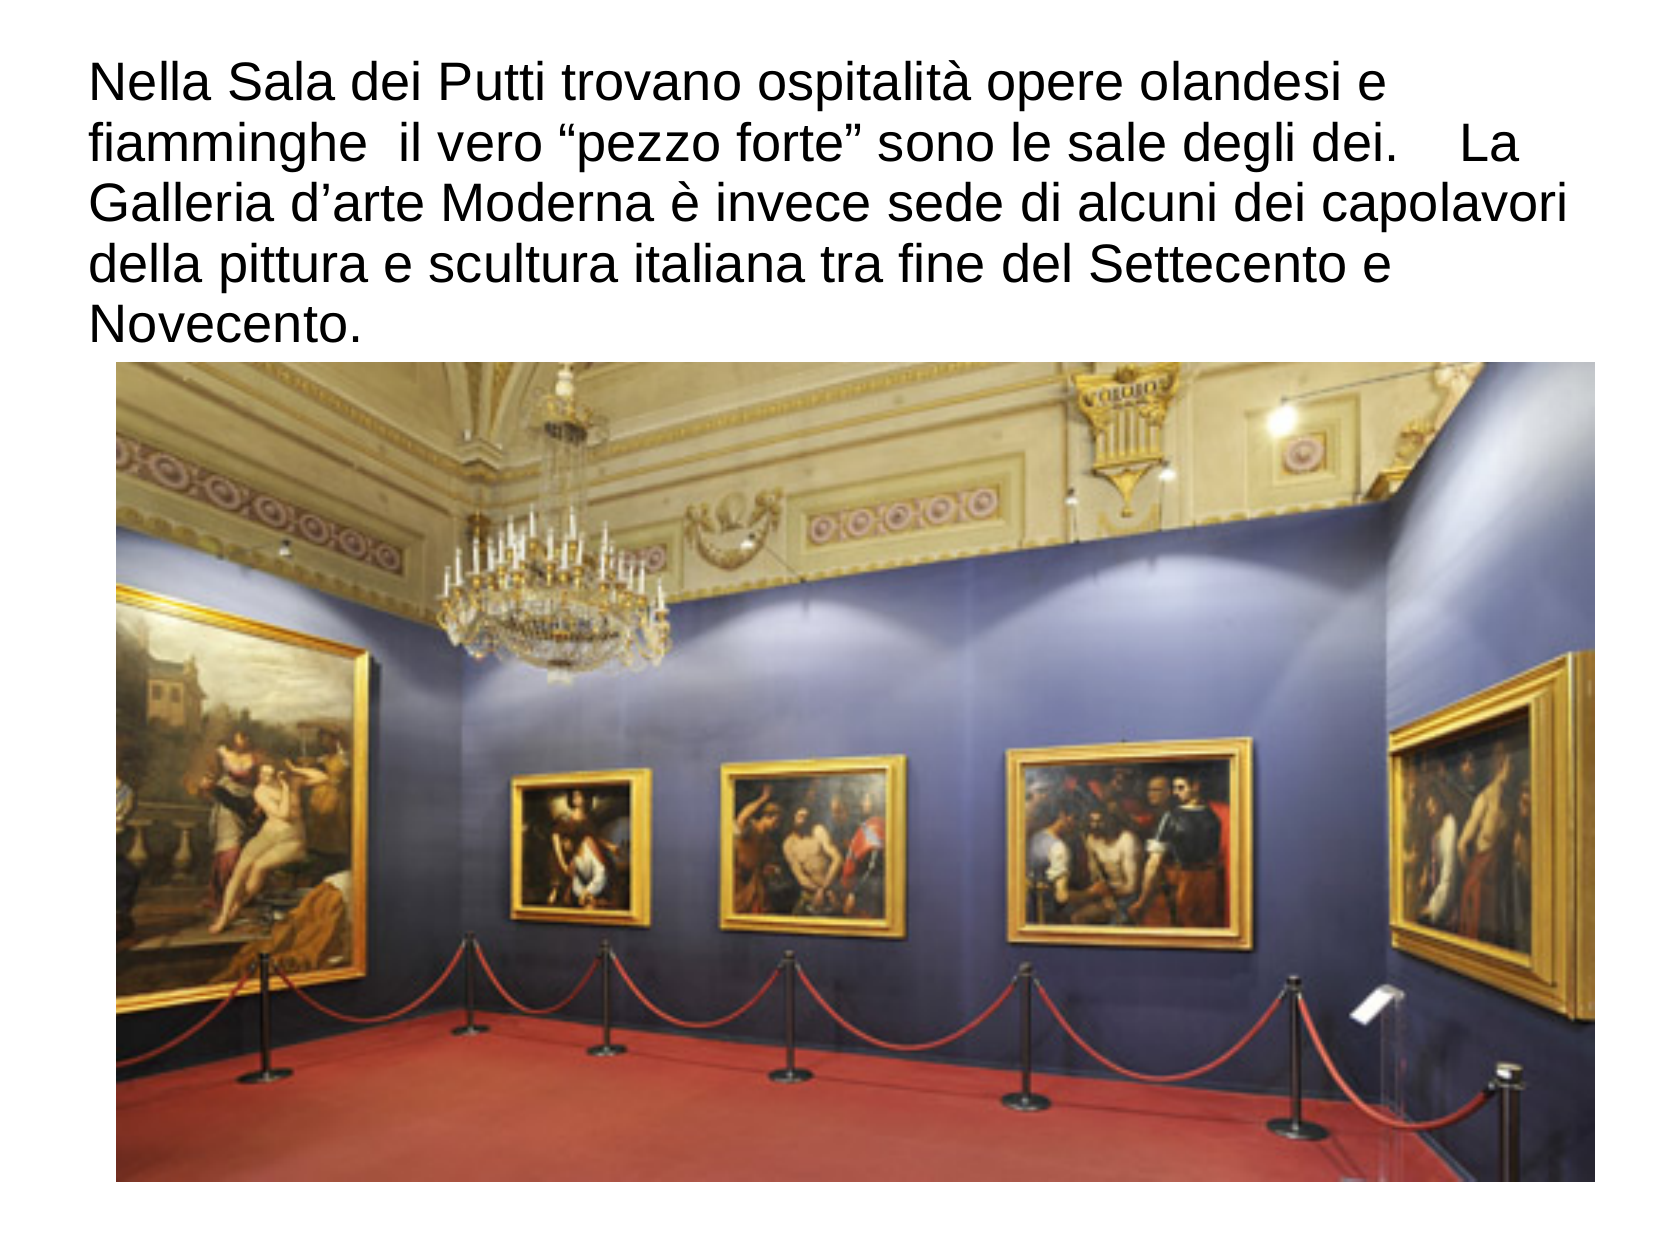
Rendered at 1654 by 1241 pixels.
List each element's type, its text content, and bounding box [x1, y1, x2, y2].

title Nella Sala dei Putti trovano ospitalità opere olandesi e fiamminghe il vero “pezzo forte” sono le sale degli dei. La Galleria d’arte Moderna è invece sede di alcuni dei capolavori della pittura e scultura italiana tra fine del Settecento e Novecento. [88, 51, 1577, 355]
picture [116, 362, 1595, 1182]
